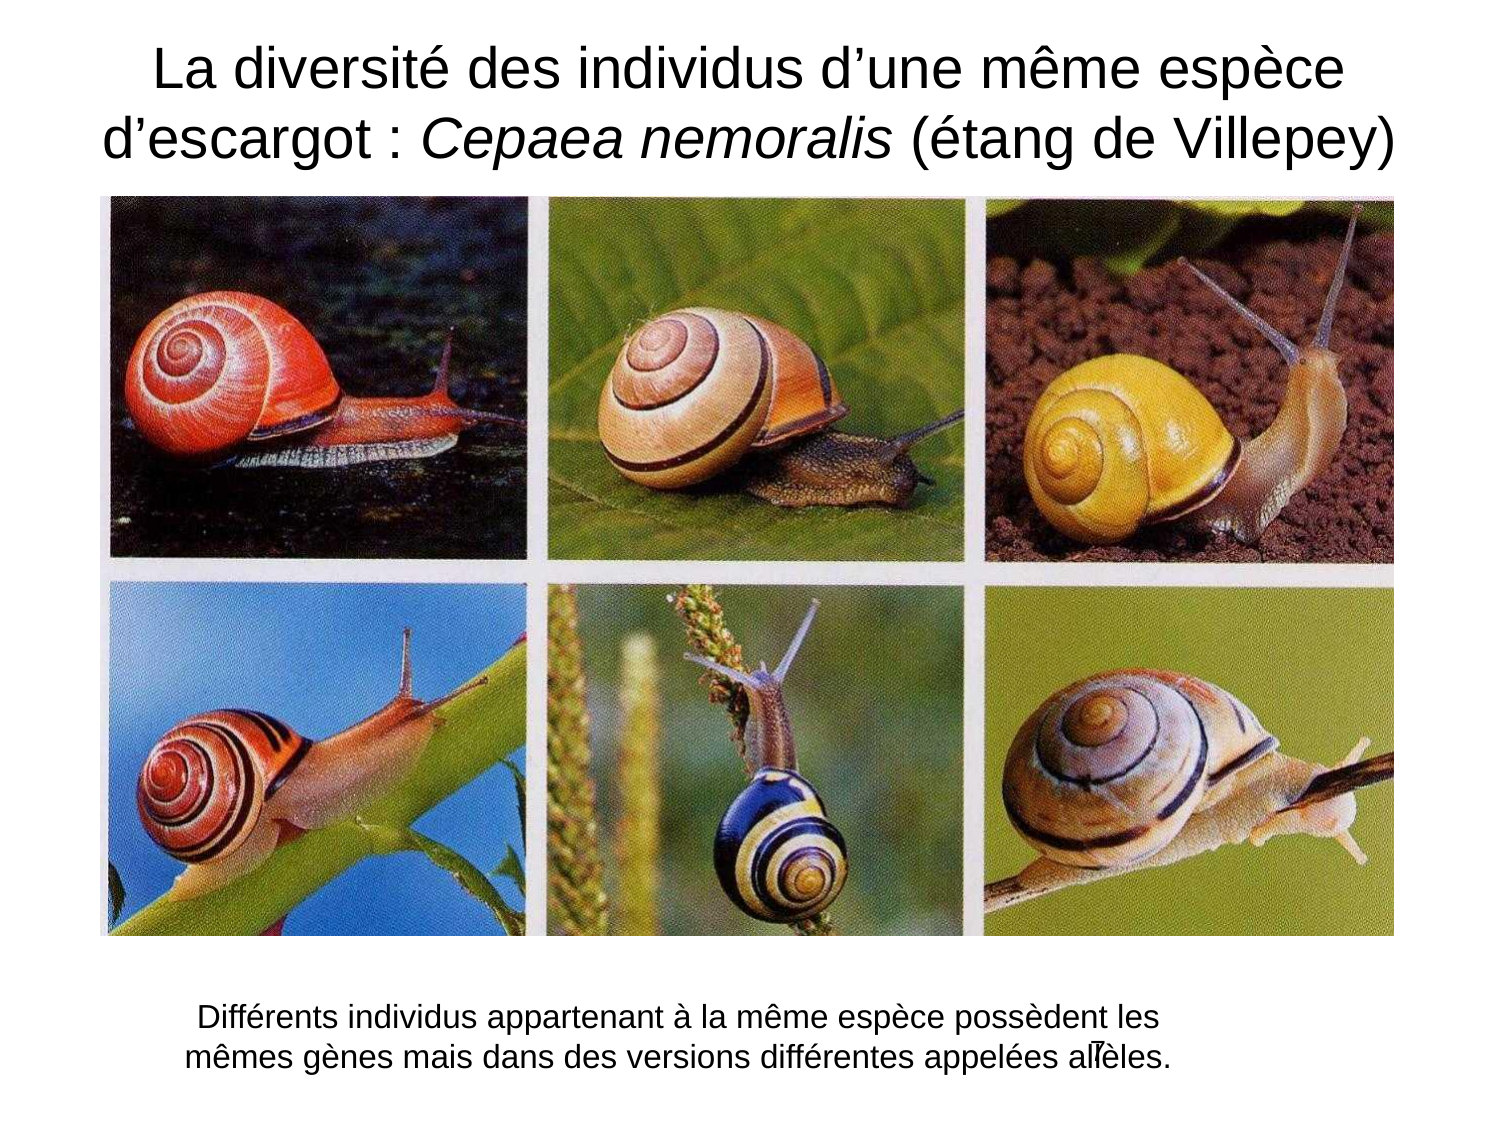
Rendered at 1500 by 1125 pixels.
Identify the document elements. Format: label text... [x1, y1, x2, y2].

title La diversité des individus d’une même espèce d’escargot : Cepaea nemoralis (étang de Villepey) [75, 11, 1426, 189]
picture [100, 196, 1394, 936]
text_box Différents individus appartenant à la même espèce possèdent les mêmes gènes mais dans des versions différentes appelées allèles. [135, 987, 1223, 1084]
